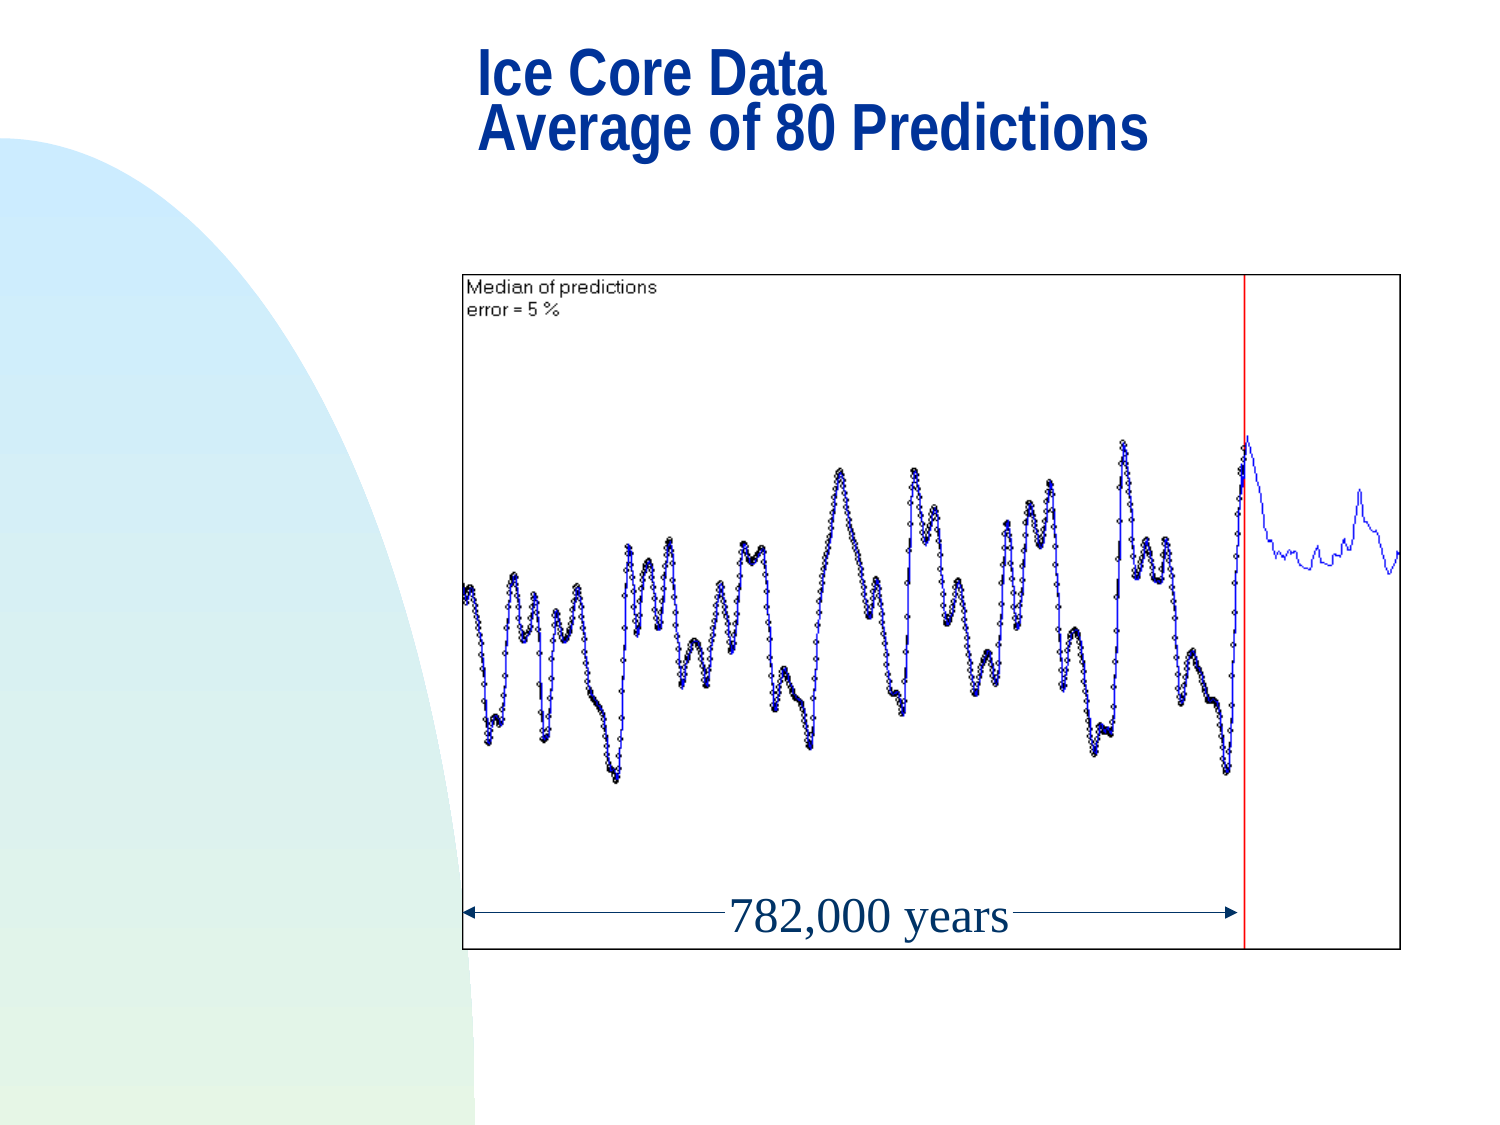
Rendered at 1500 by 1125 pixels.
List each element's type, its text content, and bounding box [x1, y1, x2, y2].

title Ice Core Data Average of 80 Predictions [462, 12, 1463, 200]
text_box 782,000 years [713, 874, 1025, 951]
picture [462, 913, 713, 951]
picture [462, 274, 1401, 951]
